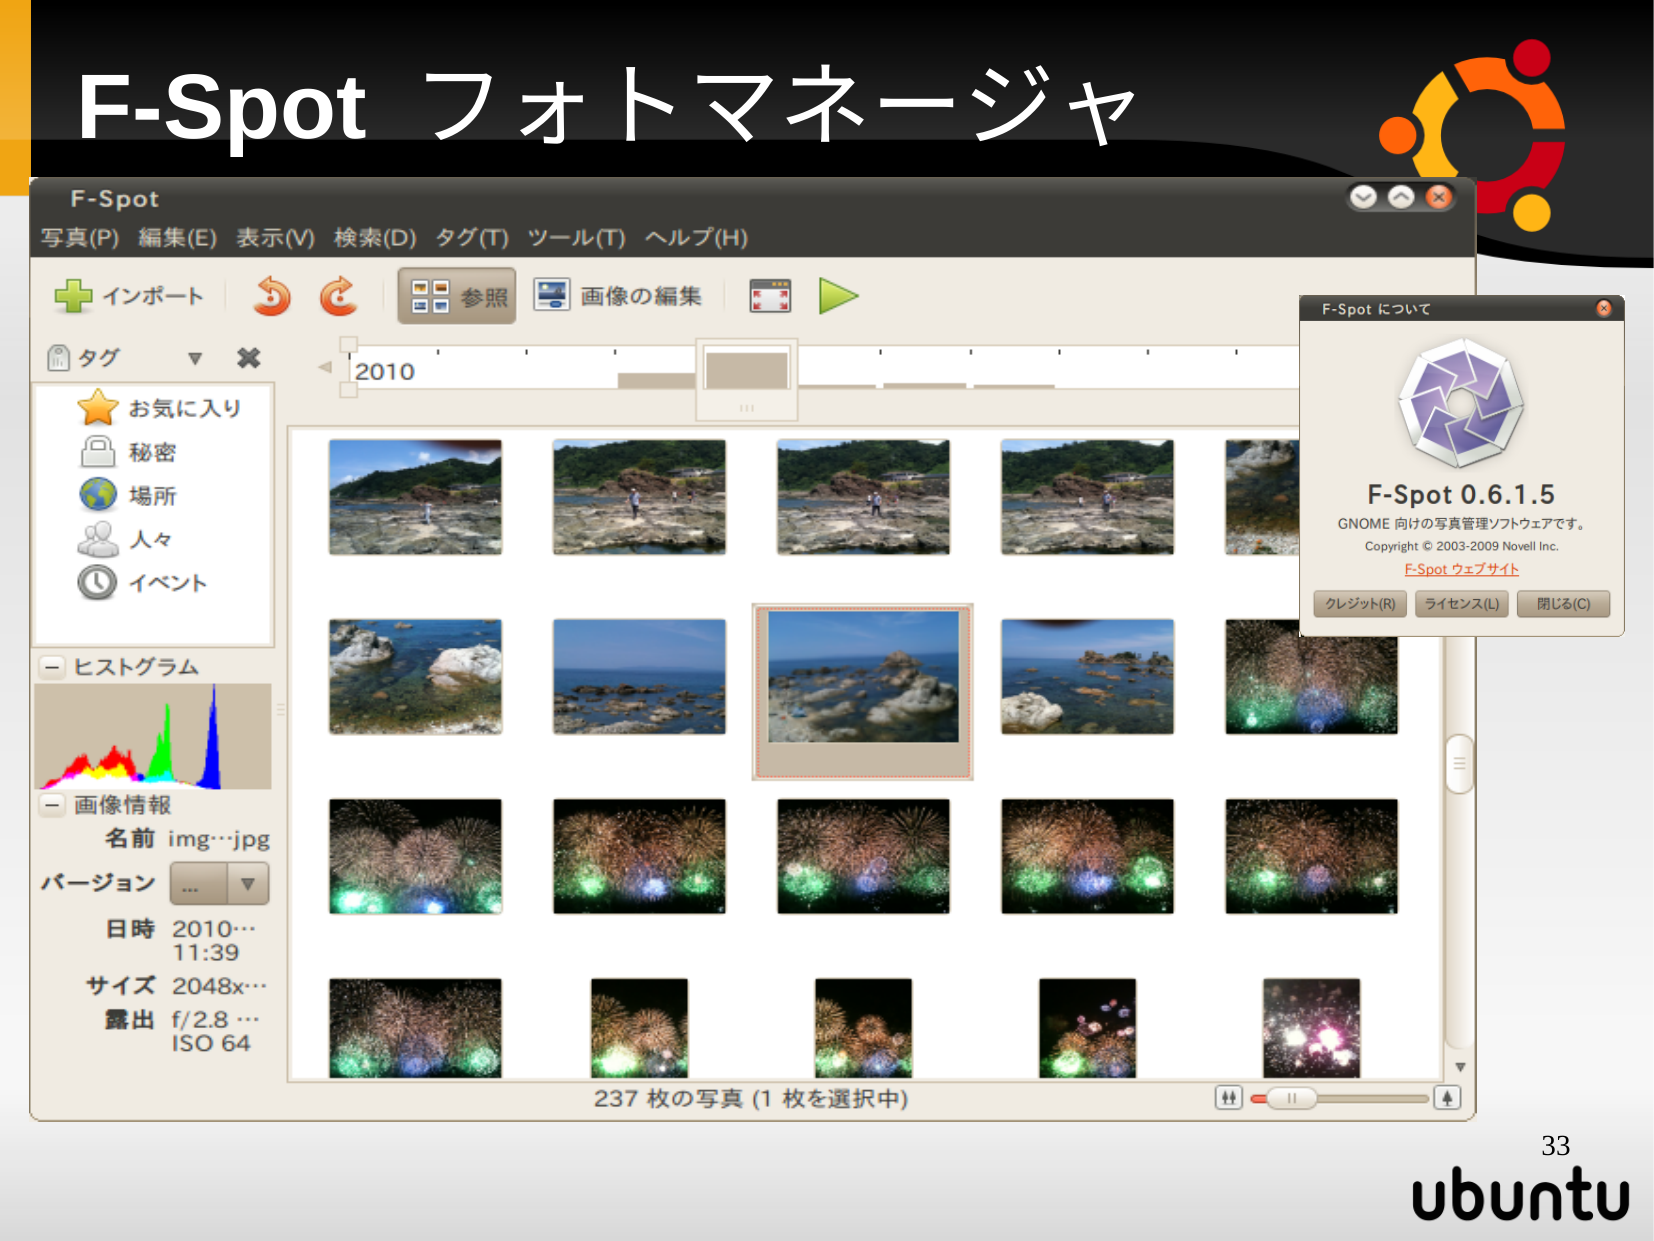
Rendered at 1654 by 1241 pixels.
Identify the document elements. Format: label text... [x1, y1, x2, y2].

title F-Spot フォトマネージャ [76, 7, 1565, 200]
picture [0, 0, 1654, 1241]
